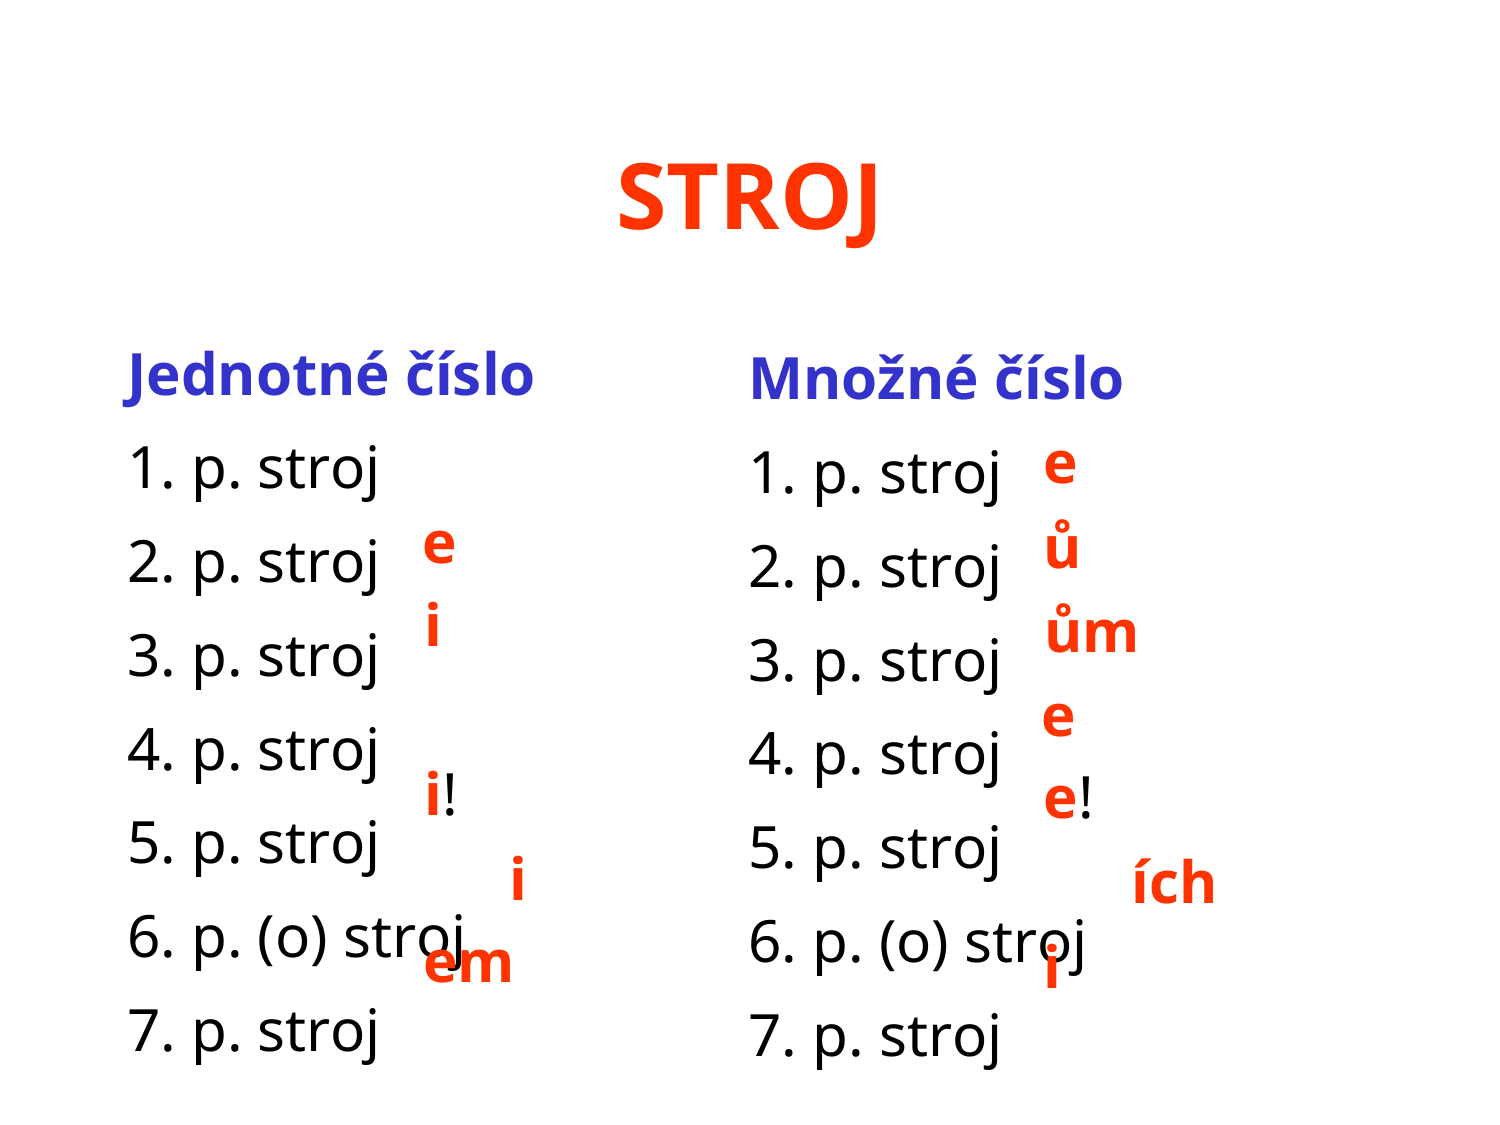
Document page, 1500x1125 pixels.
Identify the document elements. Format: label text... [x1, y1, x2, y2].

text_box em [408, 912, 543, 1008]
text_box e [1027, 666, 1156, 762]
text_box e [408, 493, 537, 588]
text_box Množné číslo 1. p. stroj 2. p. stroj 3. p. stroj 4. p. stroj 5. p. stroj 6. p. (o) stroj 7. p. stroj [734, 329, 1360, 1005]
text_box i [1029, 918, 1115, 1013]
text_box e! [1029, 748, 1184, 843]
text_box ům [1029, 582, 1166, 677]
text_box ů [1028, 498, 1158, 594]
text_box i [495, 830, 581, 926]
text_box i [410, 576, 496, 672]
text_box Jednotné číslo 1. p. stroj 2. p. stroj 3. p. stroj 4. p. stroj 5. p. stroj 6. p. (o) stroj 7. p. stroj [112, 324, 738, 1000]
text_box i! [410, 745, 514, 841]
text_box ích [1117, 834, 1266, 929]
text_box e [1028, 413, 1158, 498]
text_box STROJ [112, 99, 1388, 288]
